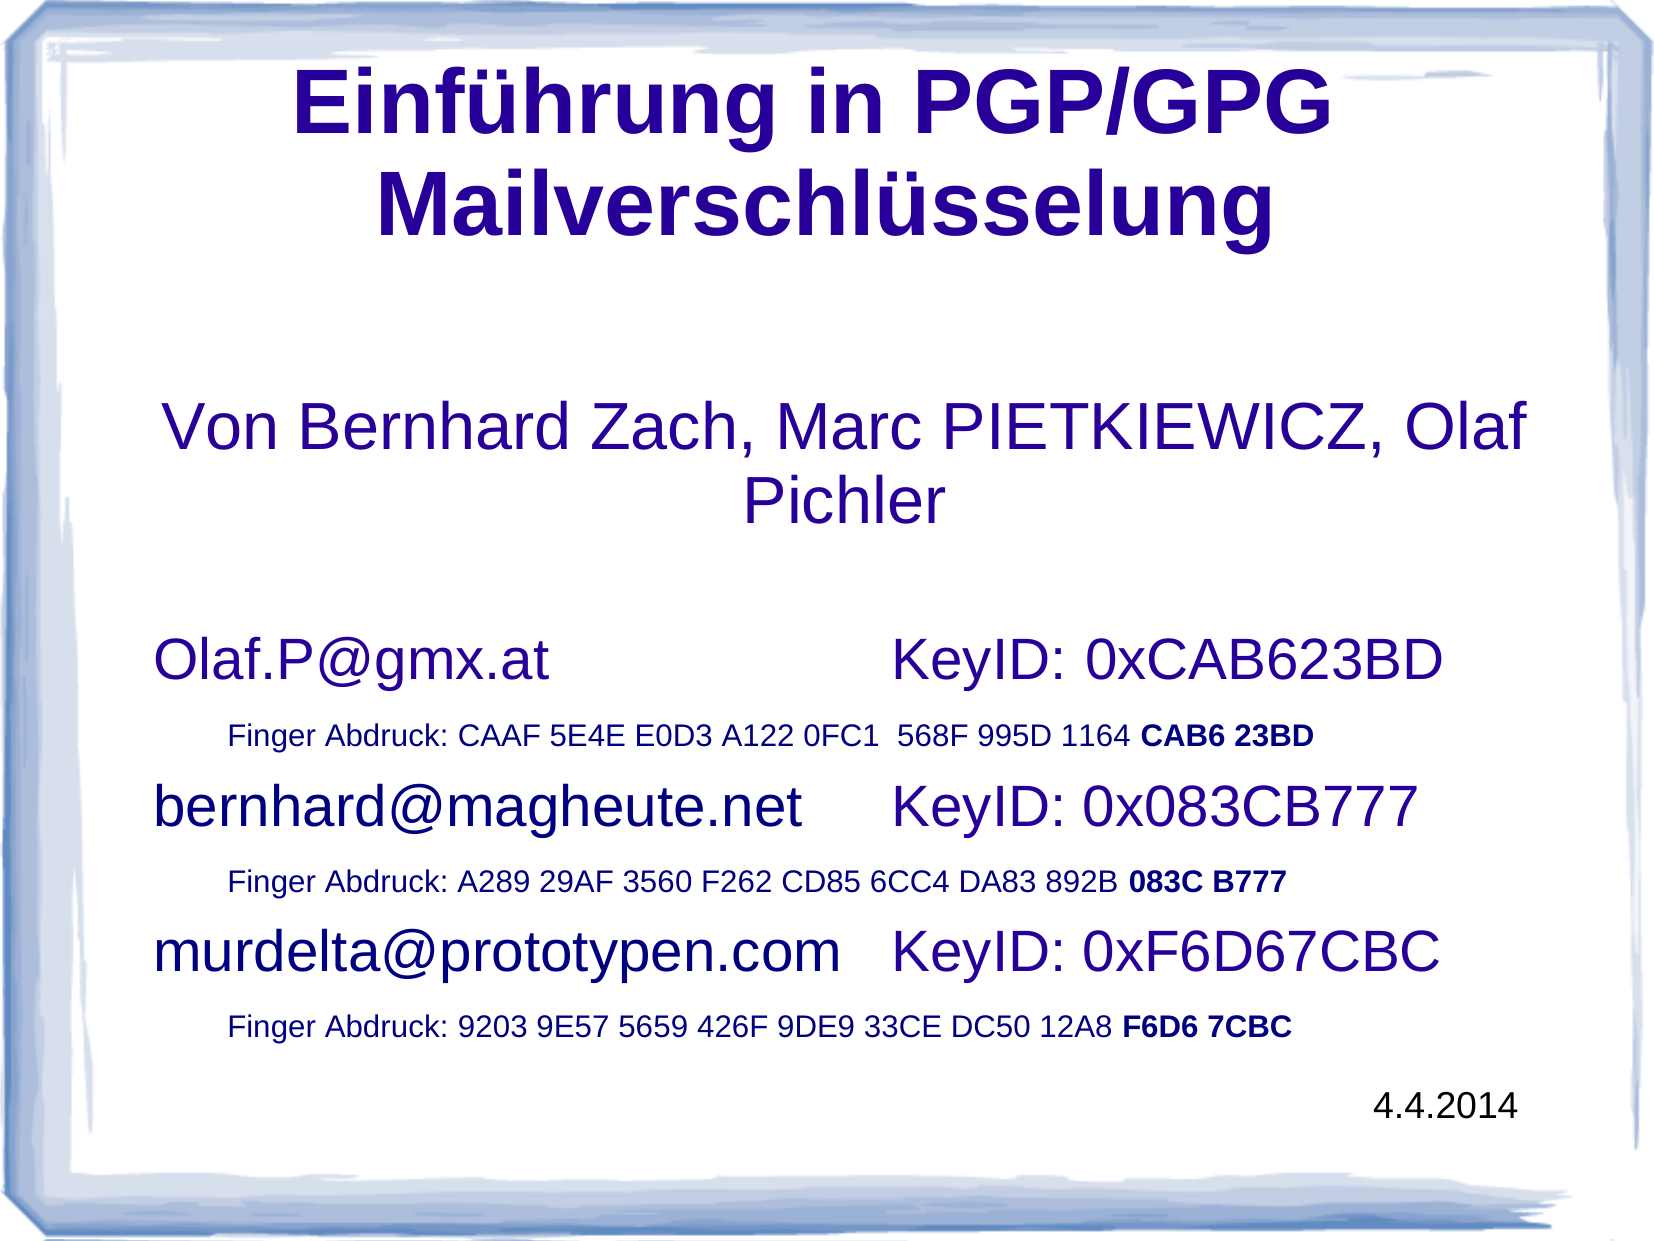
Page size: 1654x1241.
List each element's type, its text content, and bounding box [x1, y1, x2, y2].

subtitle Von Bernhard Zach, Marc PIETKIEWICZ, Olaf Pichler [118, 324, 1571, 603]
picture [0, 0, 1654, 1241]
title Einführung in PGP/GPG Mailverschlüsselung [82, 49, 1571, 257]
text_box Olaf.P@gmx.at KeyID: 0xCAB623BD Finger Abdruck: CAAF 5E4E E0D3 A122 0FC1 568F 995D 1164 CAB6 23BD bernhard@magheute.net KeyID: 0x083CB777 Finger Abdruck: A289 29AF 3560 F262 CD85 6CC4 DA83 892B 083C B777 murdelta@prototypen.com KeyID: 0xF6D67CBC Finger Abdruck: 9203 9E57 5659 426F 9DE9 33CE DC50 12A8 F6D6 7CBC [153, 544, 1536, 1140]
text_box [1210, 711, 1654, 846]
